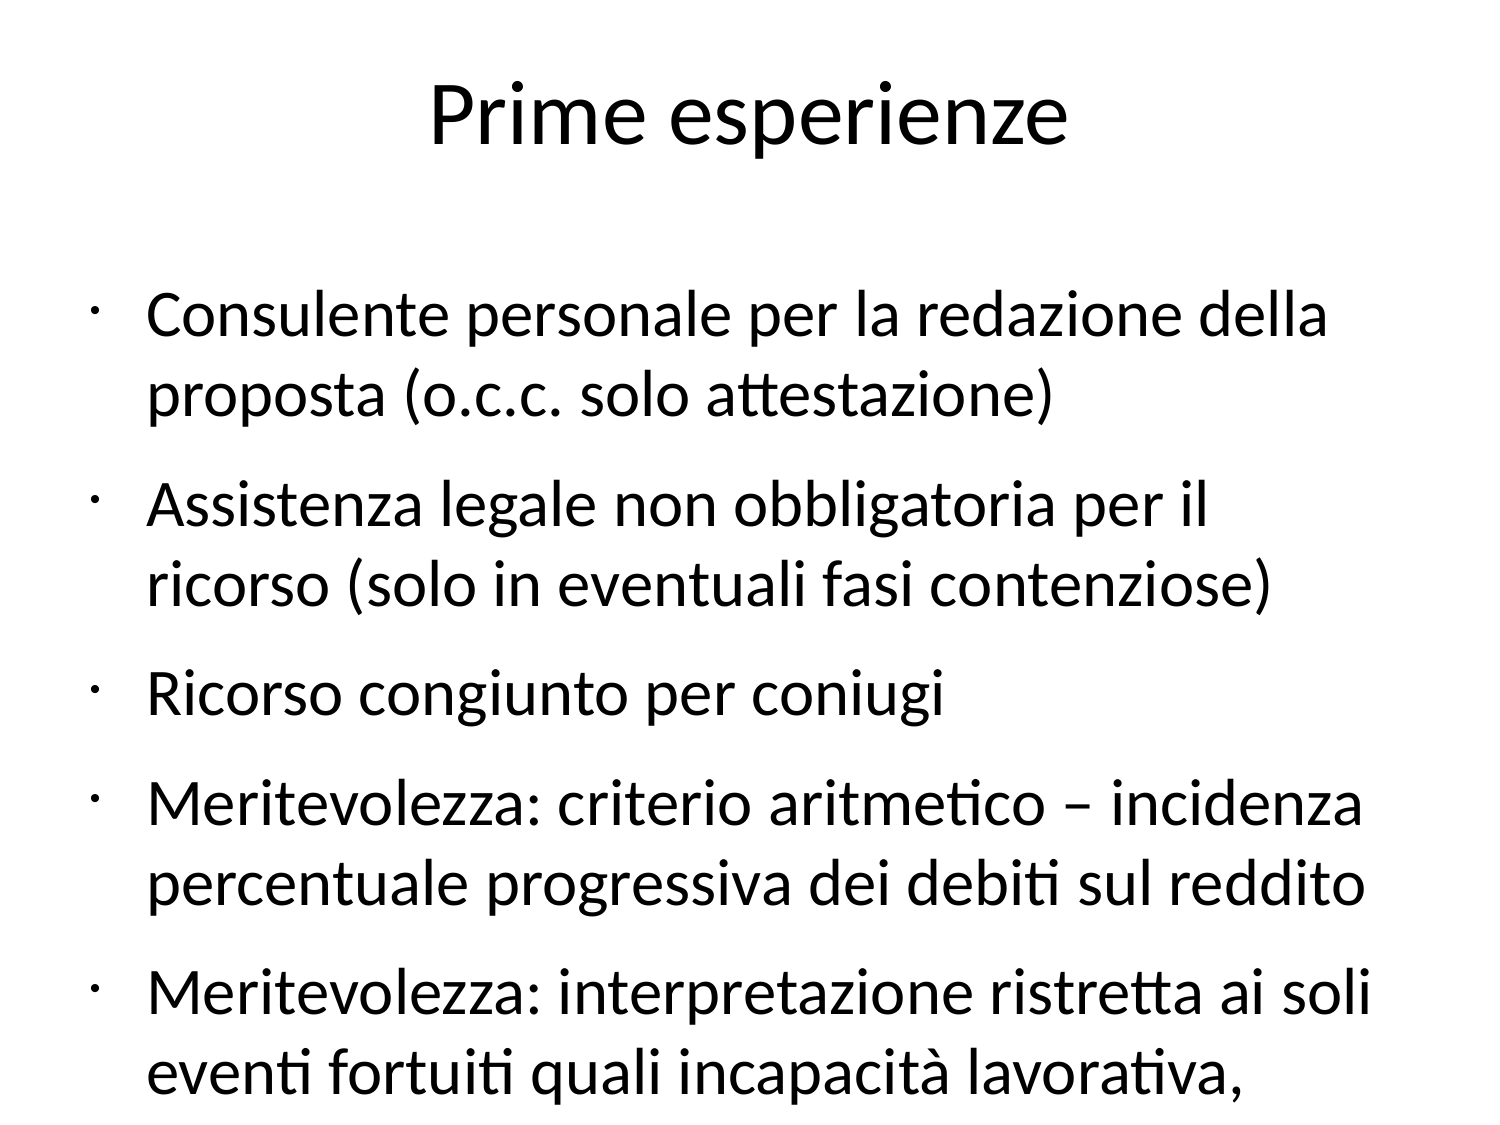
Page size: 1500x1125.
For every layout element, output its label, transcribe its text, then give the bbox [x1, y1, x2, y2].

list Consulente personale per la redazione della proposta (o.c.c. solo attestazione) Assistenza legale non obbligatoria per il ricorso (solo in eventuali fasi contenziose) Ricorso congiunto per coniugi Meritevolezza: criterio aritmetico – incidenza percentuale progressiva dei debiti sul reddito Meritevolezza: interpretazione ristretta ai soli eventi fortuiti quali incapacità lavorativa, malattia, perdita del lavoro [75, 262, 1425, 1005]
title Prime esperienze [75, 45, 1425, 233]
